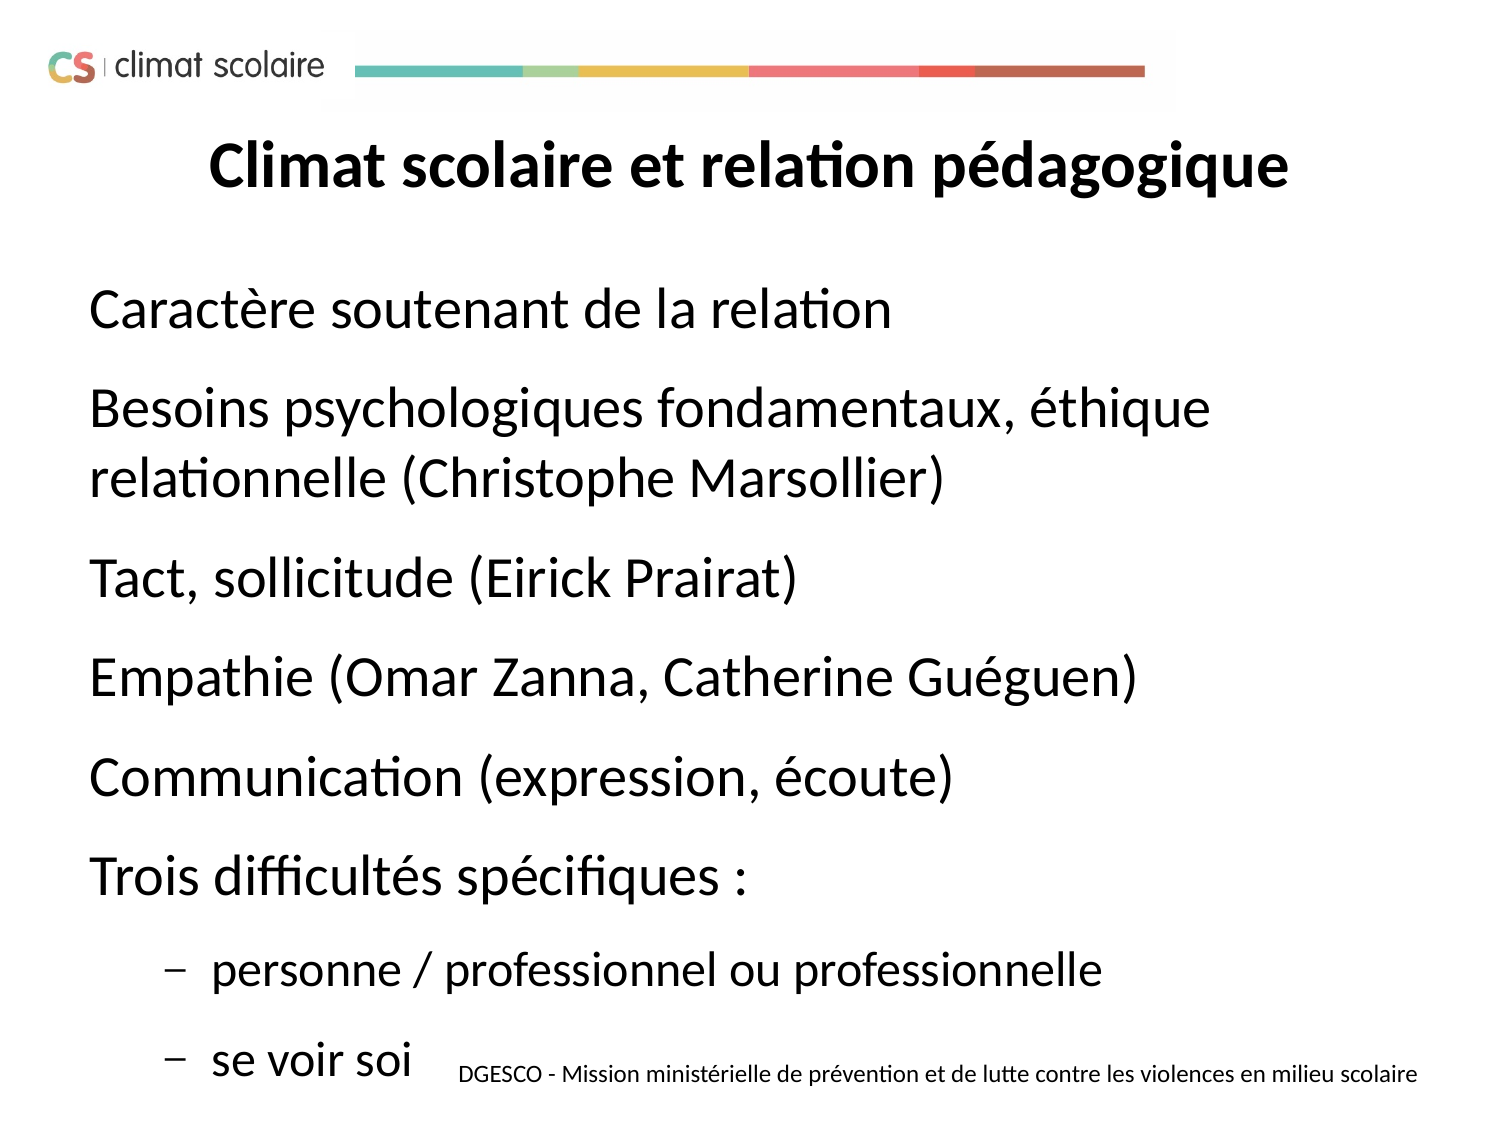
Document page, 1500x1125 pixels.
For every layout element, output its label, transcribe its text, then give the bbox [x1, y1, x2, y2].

title Climat scolaire et relation pédagogique [75, 113, 1425, 233]
picture [26, 30, 1176, 112]
list Caractère soutenant de la relation Besoins psychologiques fondamentaux, éthique relationnelle (Christophe Marsollier) Tact, sollicitude (Eirick Prairat) Empathie (Omar Zanna, Catherine Guéguen) Communication (expression, écoute) Trois difficultés spécifiques : personne / professionnel ou professionnelle se voir soi les émotions [75, 262, 1425, 1005]
